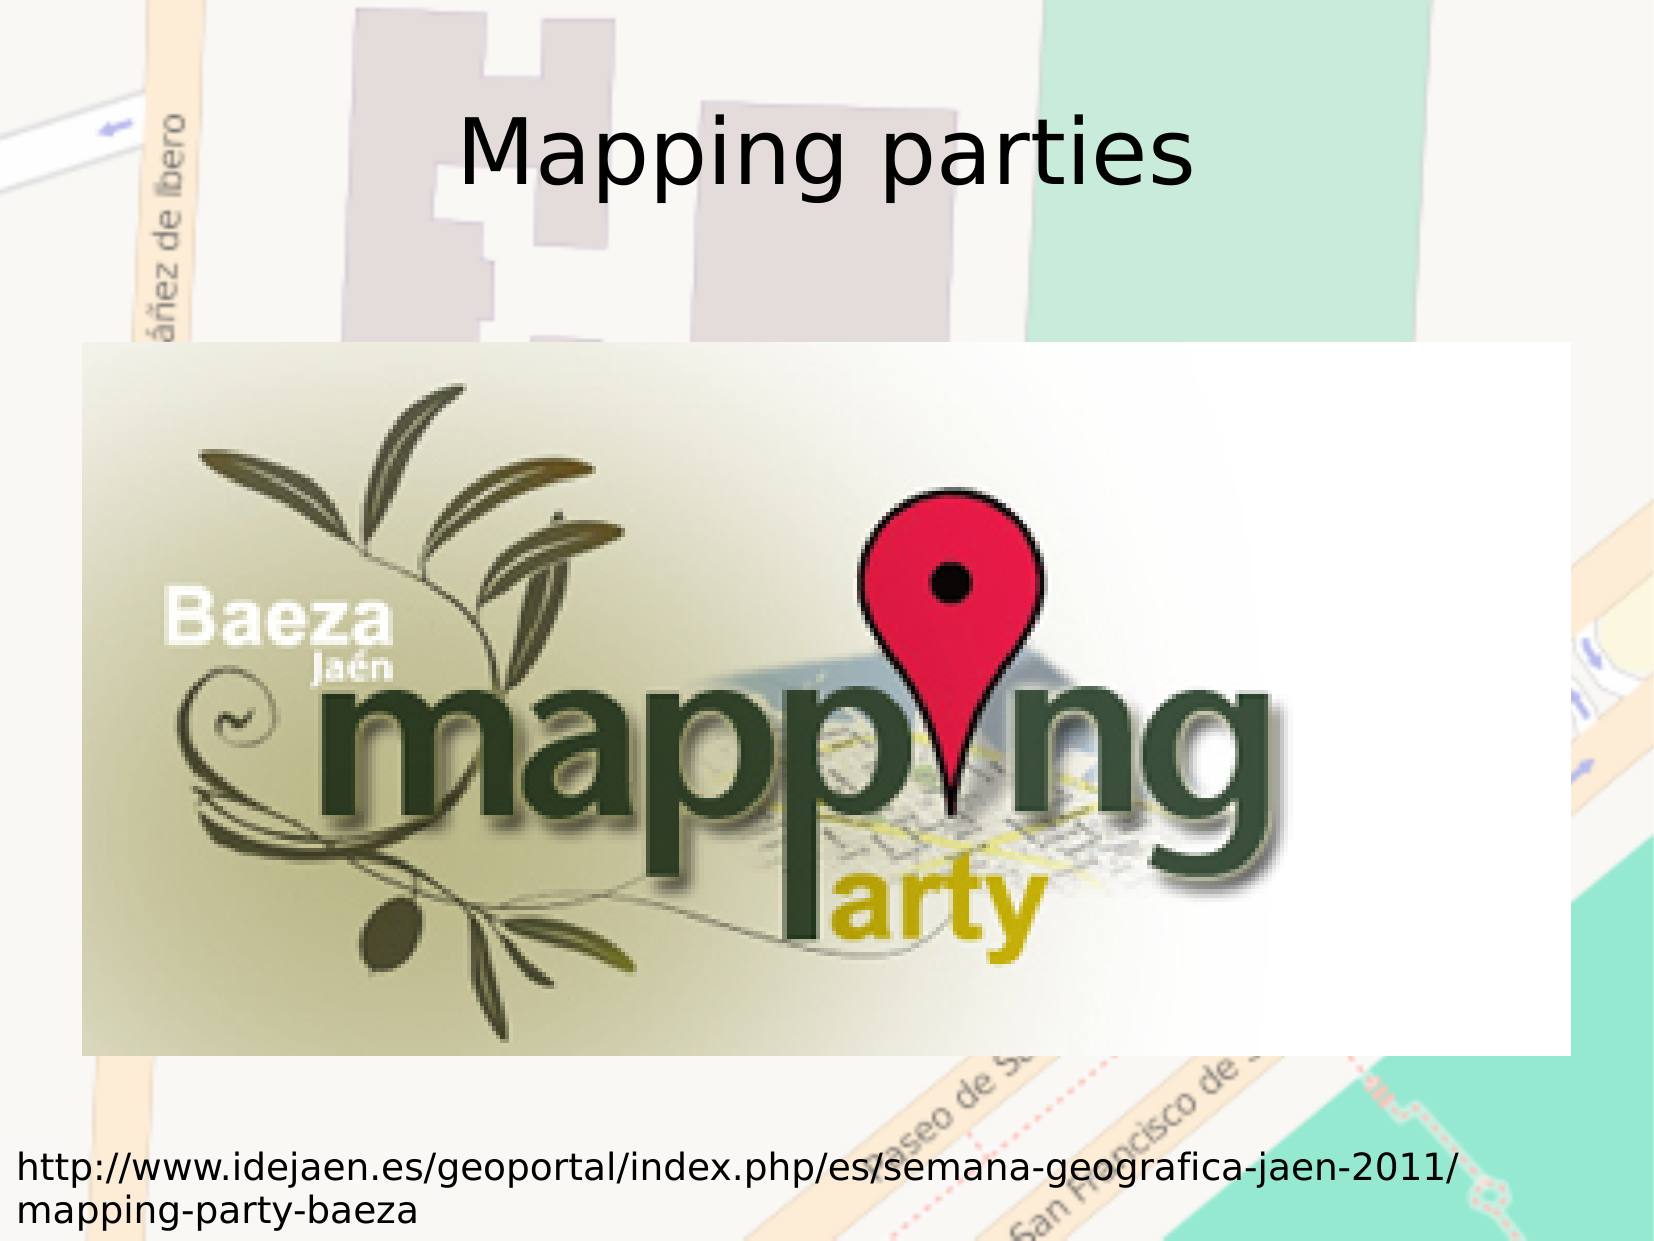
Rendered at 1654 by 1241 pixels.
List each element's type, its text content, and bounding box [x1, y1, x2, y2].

picture [82, 342, 1571, 1056]
text_box http://www.idejaen.es/geoportal/index.php/es/semana-geografica-jaen-2011/mapping-party-baeza [1, 1138, 1654, 1241]
title Mapping parties [82, 49, 1571, 257]
